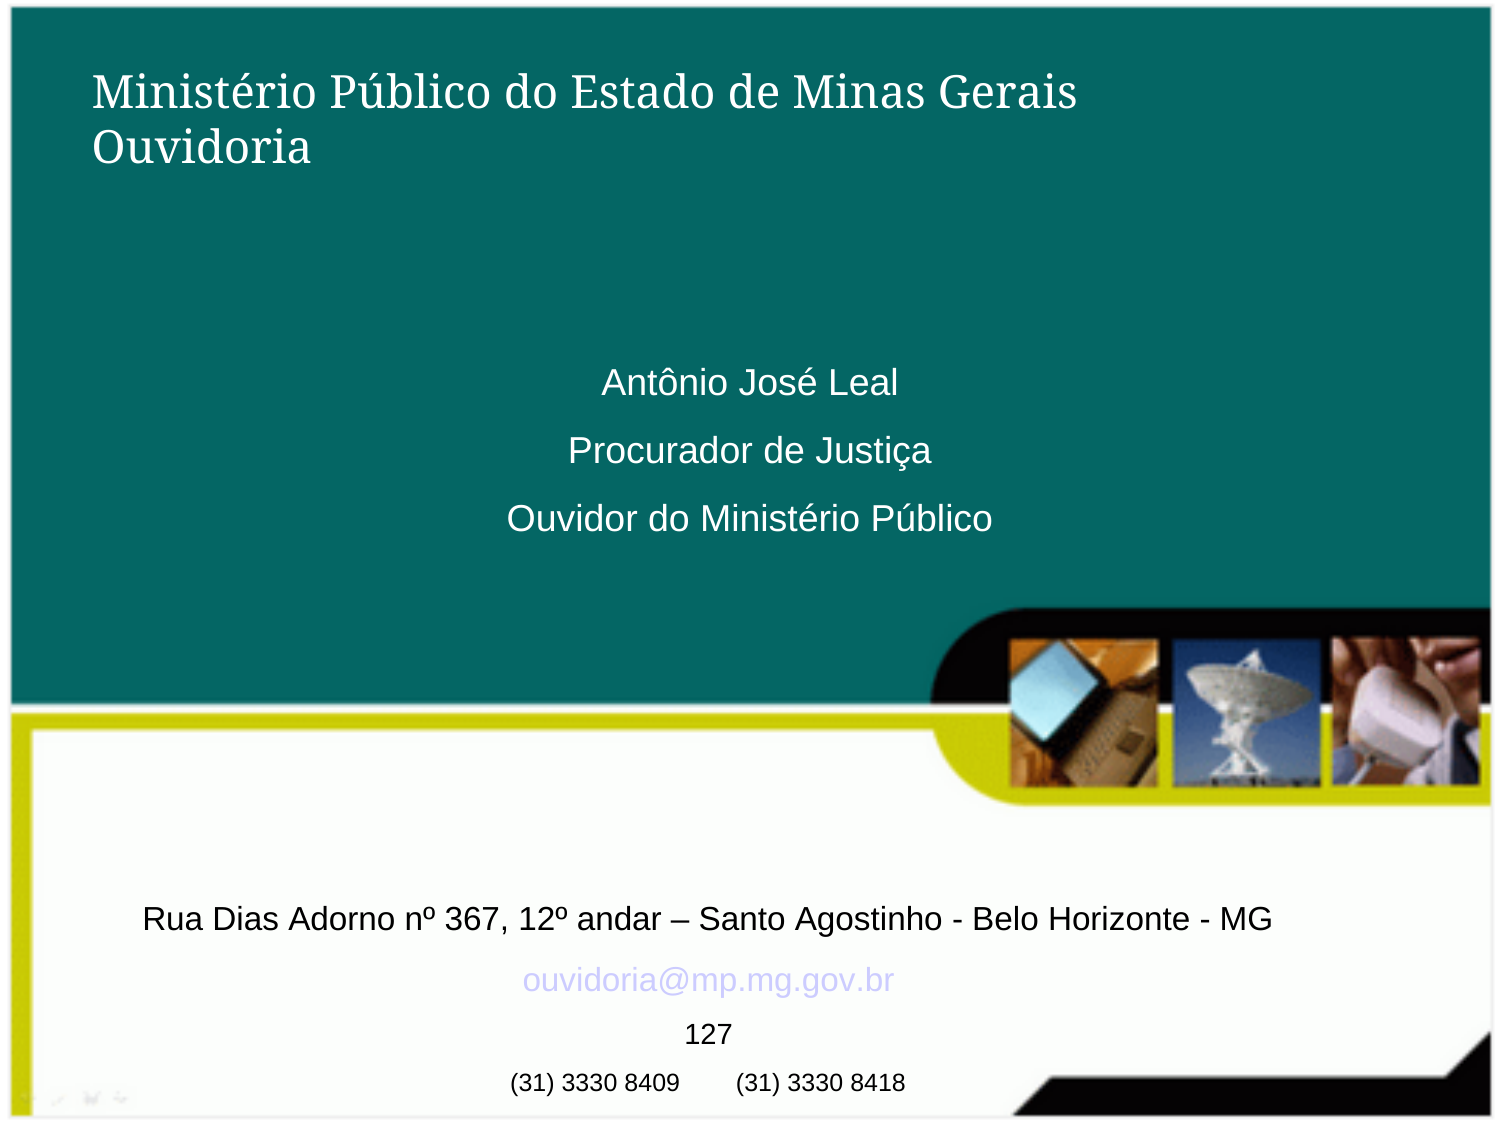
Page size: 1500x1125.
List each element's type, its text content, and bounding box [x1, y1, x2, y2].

picture [0, 0, 1500, 349]
text_box Ministério Público do Estado de Minas Gerais Ouvidoria [76, 0, 1427, 187]
text_box Antônio José Leal Procurador de Justiça Ouvidor do Ministério Público [0, 349, 1500, 548]
text_box Rua Dias Adorno nº 367, 12º andar – Santo Agostinho - Belo Horizonte - MG ouvidoria@mp.mg.gov.br 127 (31) 3330 8409 (31) 3330 8418 [0, 889, 1418, 1105]
picture [0, 548, 1500, 1125]
